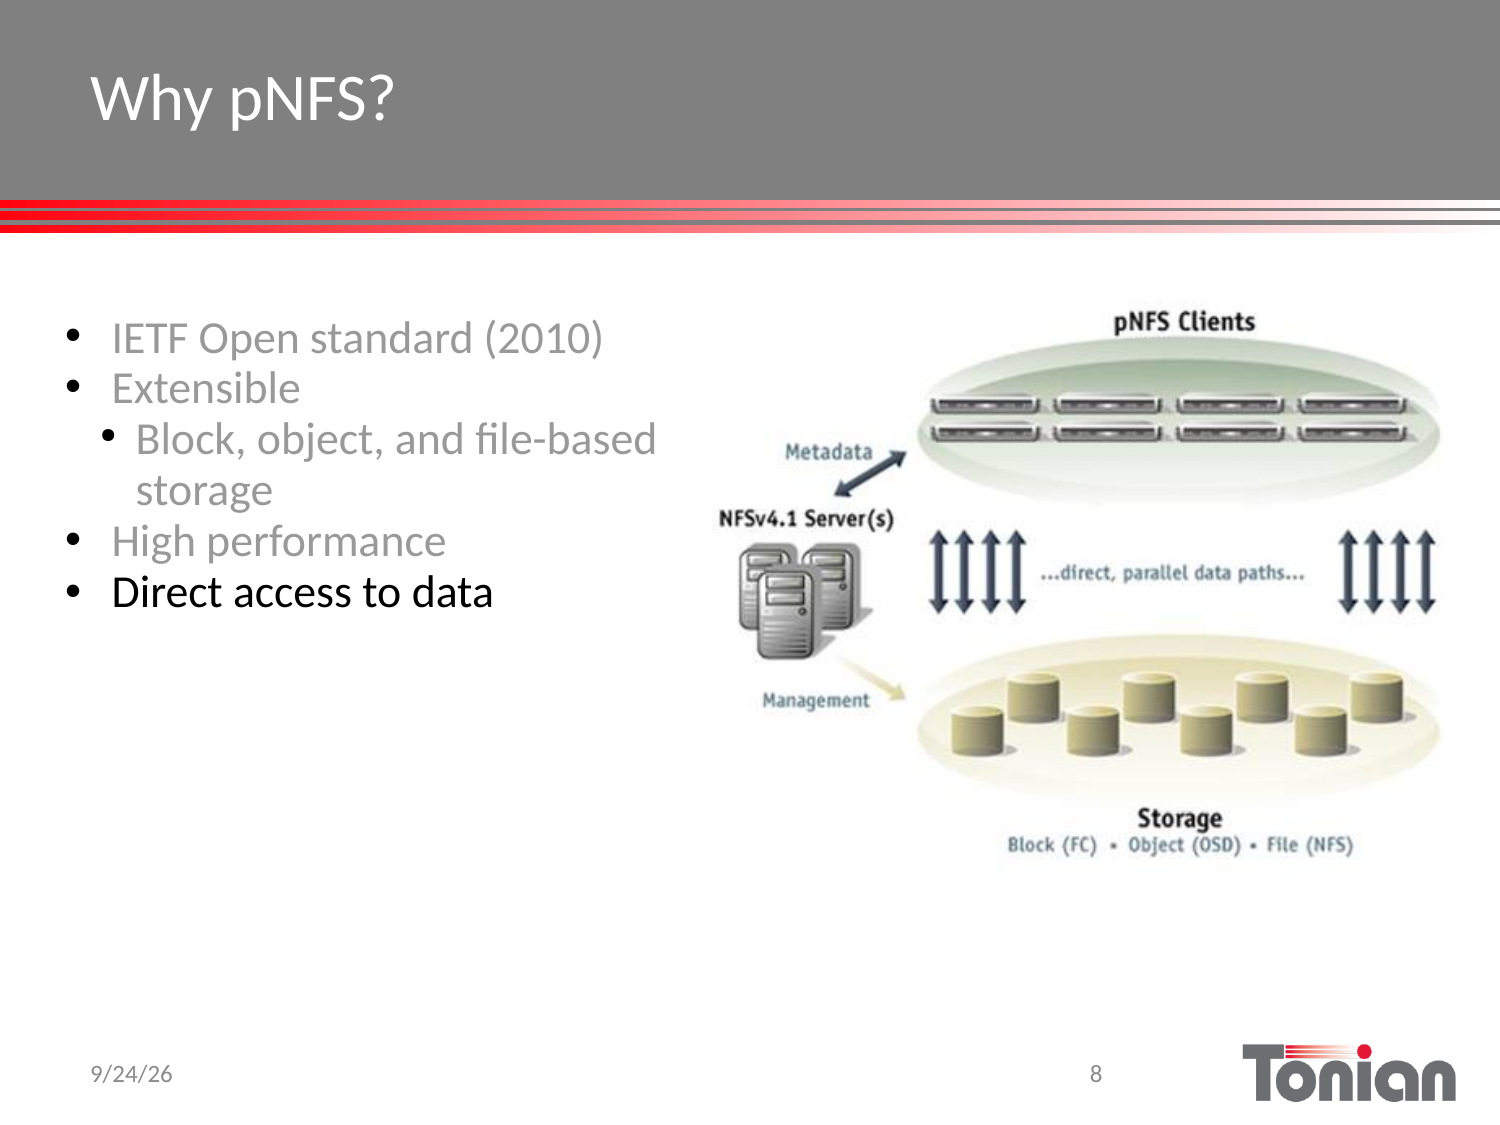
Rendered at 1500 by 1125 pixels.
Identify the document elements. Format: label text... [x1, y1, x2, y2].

picture [1237, 1038, 1462, 1119]
slide_number 6/28/12 [75, 1042, 425, 1103]
title Why pNFS? [75, 0, 1425, 188]
text_box IETF Open standard (2010) Extensible Block, object, and file-based storage High performance Direct access to data [50, 299, 763, 626]
slide_number <number> [1074, 1042, 1425, 1103]
picture [712, 300, 1450, 874]
